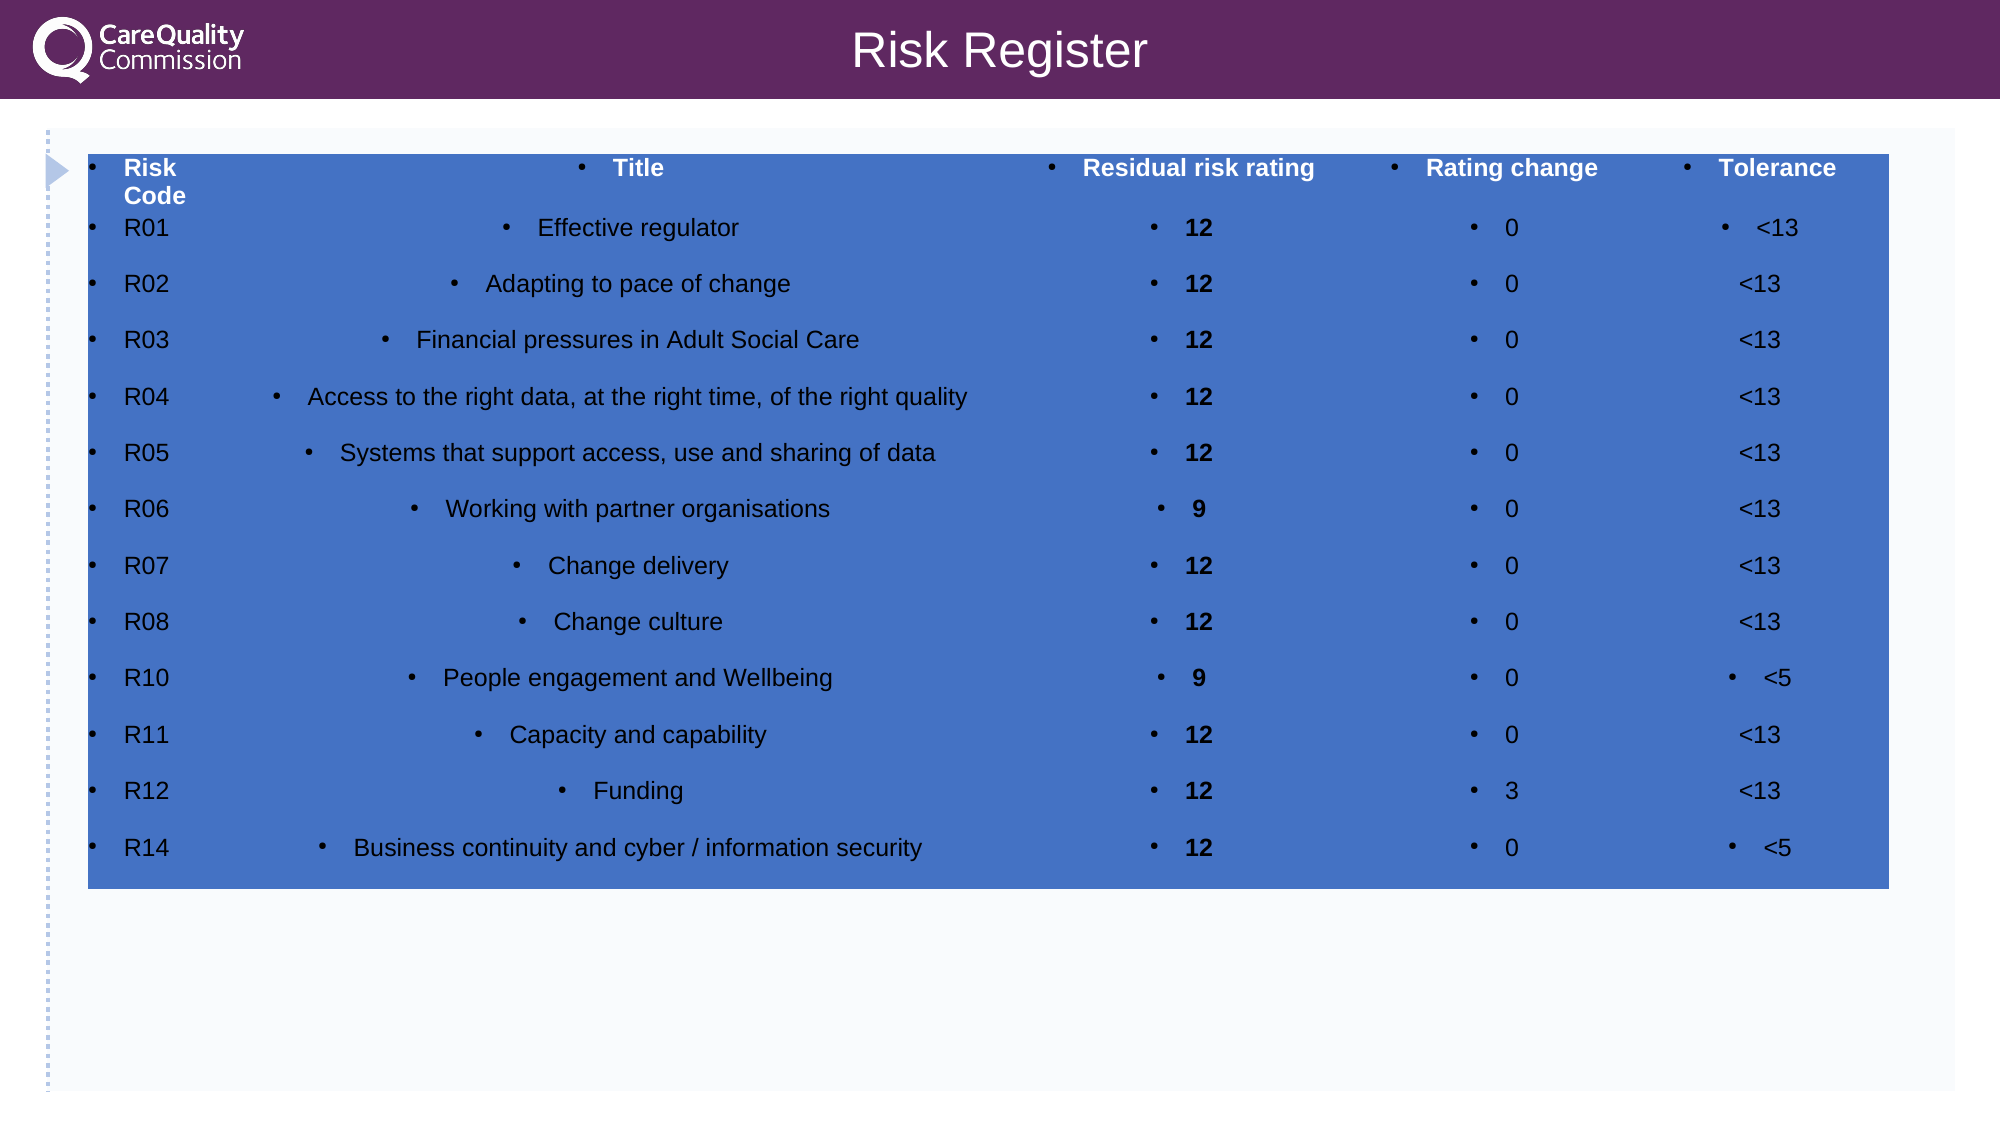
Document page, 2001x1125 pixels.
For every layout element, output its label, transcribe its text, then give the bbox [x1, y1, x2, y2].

table_cell <13 [1632, 326, 1889, 383]
table_cell People engagement and Wellbeing [236, 664, 1006, 721]
table_header Tolerance [1632, 154, 1889, 213]
table_cell R05 [88, 439, 236, 495]
table_cell 12 [1006, 439, 1357, 495]
table_cell Effective regulator [236, 213, 1006, 270]
table_cell R11 [88, 721, 236, 777]
table_cell <13 [1632, 495, 1889, 552]
table_cell Change culture [236, 608, 1006, 664]
table_cell <13 [1632, 777, 1889, 833]
table_cell 12 [1006, 326, 1357, 383]
table_cell 0 [1357, 664, 1632, 721]
table_cell R14 [88, 833, 236, 889]
table_header Rating change [1357, 154, 1632, 213]
table_cell <5 [1632, 833, 1889, 889]
text_box [45, 128, 1955, 1091]
table_cell Systems that support access, use and sharing of data [236, 439, 1006, 495]
table_cell 12 [1006, 721, 1357, 777]
table_cell R12 [88, 777, 236, 833]
table_cell Financial pressures in Adult Social Care [236, 326, 1006, 383]
table_cell 12 [1006, 833, 1357, 889]
table_cell R10 [88, 664, 236, 721]
table_cell <13 [1632, 721, 1889, 777]
table_cell 0 [1357, 608, 1632, 664]
table_cell 0 [1357, 552, 1632, 608]
text_box Risk Register [641, 9, 1358, 86]
table_cell <13 [1632, 439, 1889, 495]
table_cell R06 [88, 495, 236, 552]
table_cell 9 [1006, 495, 1357, 552]
table_cell 12 [1006, 270, 1357, 326]
table_cell 12 [1006, 383, 1357, 439]
table_cell R07 [88, 552, 236, 608]
table_cell 12 [1006, 608, 1357, 664]
table_header Residual risk rating [1006, 154, 1357, 213]
table_cell 0 [1357, 383, 1632, 439]
picture [32, 16, 245, 84]
table_cell 0 [1357, 270, 1632, 326]
table_cell R08 [88, 608, 236, 664]
table_cell 0 [1357, 495, 1632, 552]
table_cell 0 [1357, 326, 1632, 383]
table_cell 0 [1357, 721, 1632, 777]
table_cell Change delivery [236, 552, 1006, 608]
table_cell Funding [236, 777, 1006, 833]
table_cell 12 [1006, 213, 1357, 270]
table_cell R03 [88, 326, 236, 383]
table_cell 0 [1357, 833, 1632, 889]
table_cell 0 [1357, 213, 1632, 270]
table_cell Access to the right data, at the right time, of the right quality [236, 383, 1006, 439]
table_cell 9 [1006, 664, 1357, 721]
table_header Title [236, 154, 1006, 213]
table_cell <13 [1632, 213, 1889, 270]
text_box [0, 0, 2000, 99]
table_cell Working with partner organisations [236, 495, 1006, 552]
table_header Risk Code [88, 154, 236, 213]
table_cell <13 [1632, 552, 1889, 608]
table_cell 3 [1357, 777, 1632, 833]
table_cell 12 [1006, 552, 1357, 608]
table_cell Adapting to pace of change [236, 270, 1006, 326]
table_cell <5 [1632, 664, 1889, 721]
table_cell R04 [88, 383, 236, 439]
table_cell 0 [1357, 439, 1632, 495]
table_cell <13 [1632, 383, 1889, 439]
table_cell Business continuity and cyber / information security [236, 833, 1006, 889]
table_cell <13 [1632, 270, 1889, 326]
table_cell <13 [1632, 608, 1889, 664]
table_cell R01 [88, 213, 236, 270]
table_cell Capacity and capability [236, 721, 1006, 777]
table_cell R02 [88, 270, 236, 326]
table_cell 12 [1006, 777, 1357, 833]
